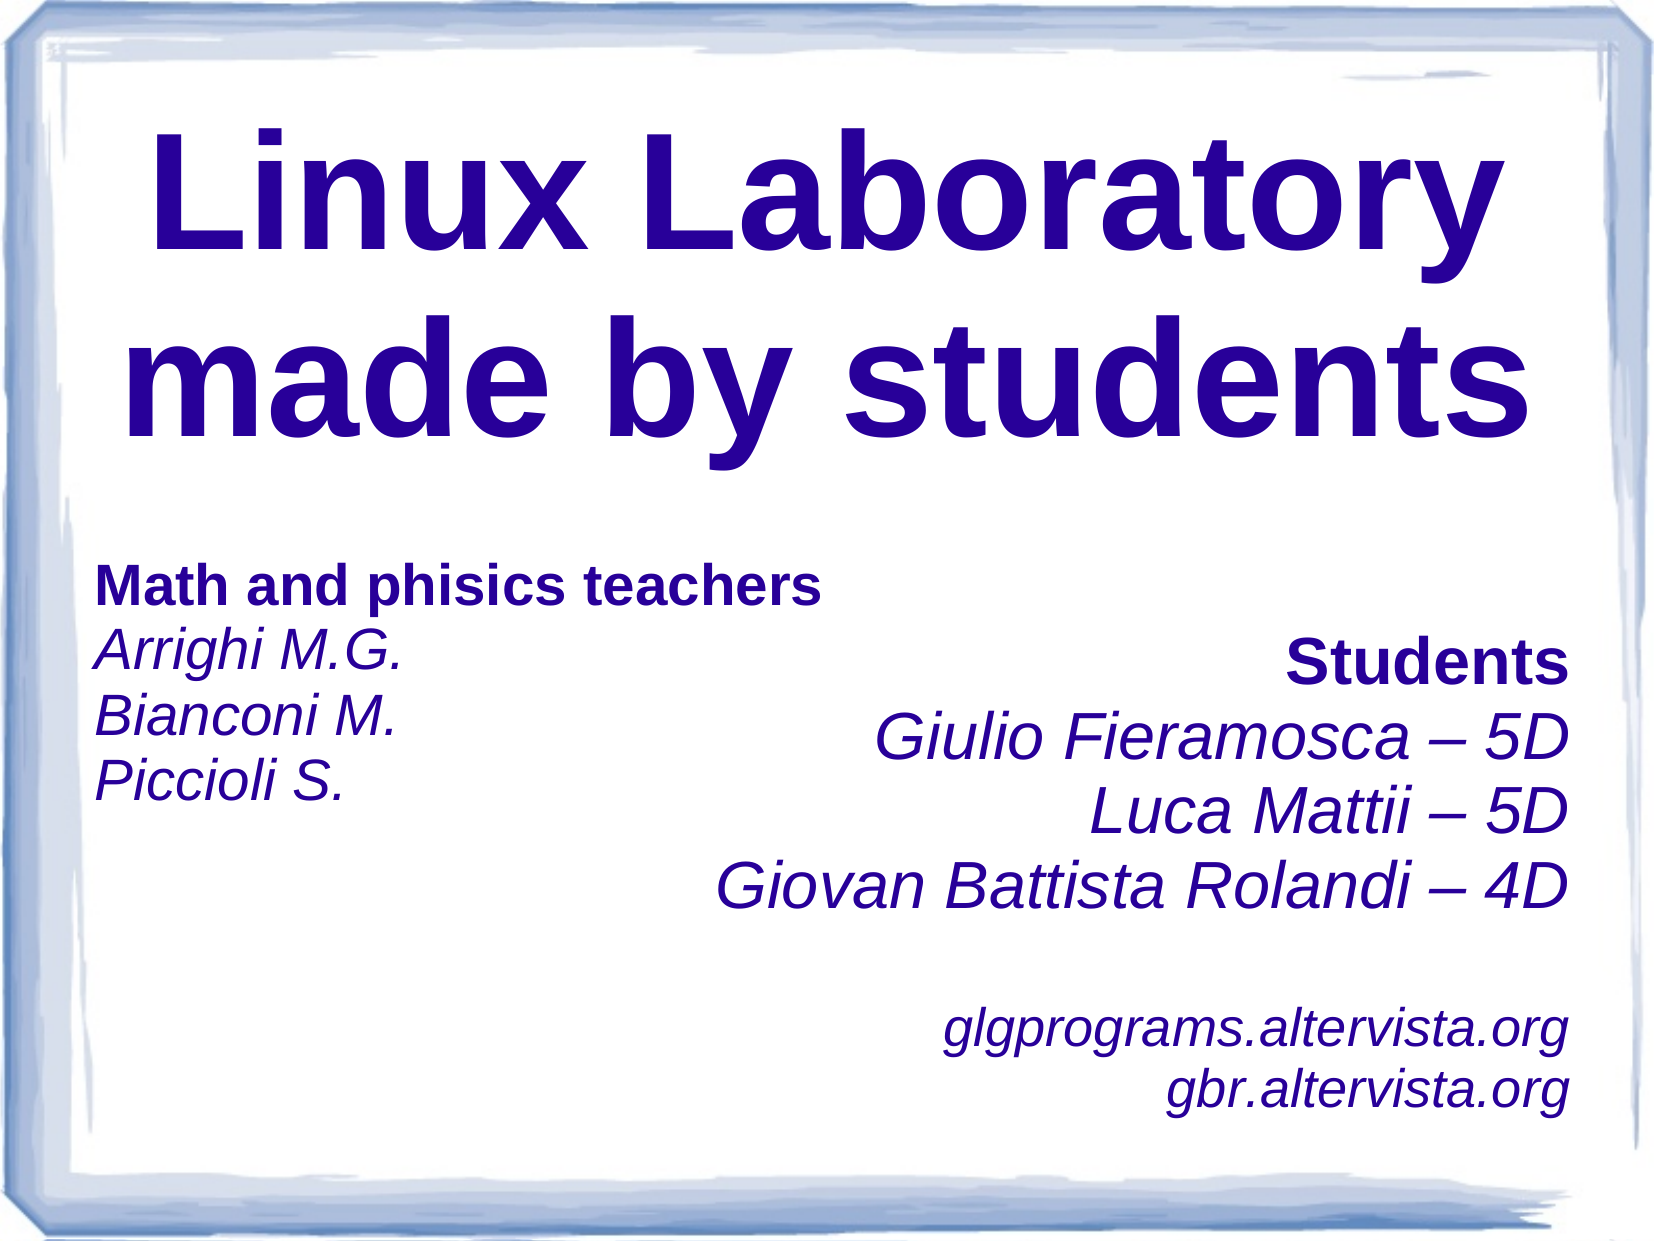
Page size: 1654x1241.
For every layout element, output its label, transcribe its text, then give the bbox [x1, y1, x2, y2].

title Linux Laboratory made by students [82, 38, 1571, 532]
picture [0, 0, 1654, 1241]
subtitle Students Giulio Fieramosca – 5D Luca Mattii – 5D Giovan Battista Rolandi – 4D glgprograms.altervista.org gbr.altervista.org [694, 608, 1571, 1134]
text_box Math and phisics teachers Arrighi M.G. Bianconi M. Piccioli S. [94, 467, 830, 898]
